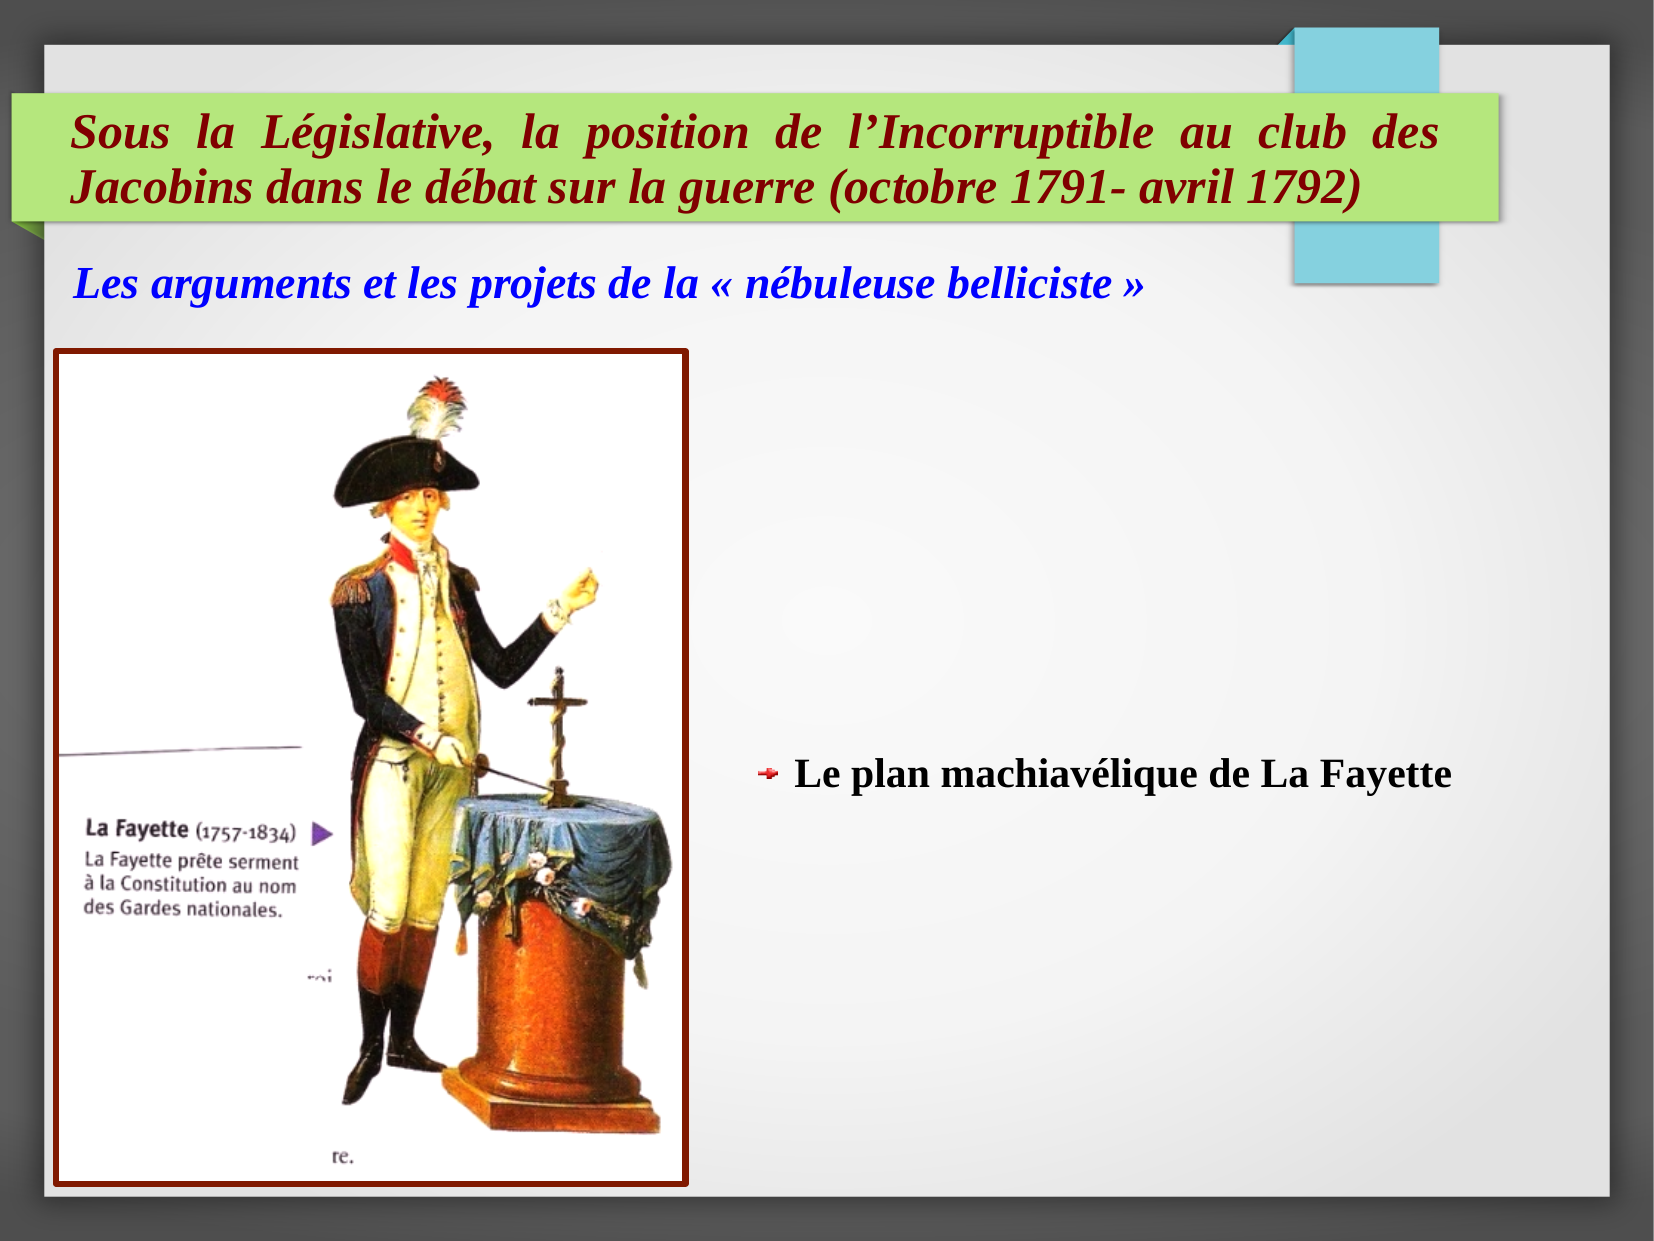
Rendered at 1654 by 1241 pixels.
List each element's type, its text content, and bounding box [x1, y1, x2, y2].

title Sous la Législative, la position de l’Incorruptible au club des Jacobins dans le débat sur la guerre (octobre 1791- avril 1792) [70, 76, 1441, 243]
text_box Le plan machiavélique de La Fayette [744, 696, 1524, 851]
picture [0, 0, 1654, 1241]
text_box Les arguments et les projets de la « nébuleuse belliciste » [59, 248, 1312, 319]
